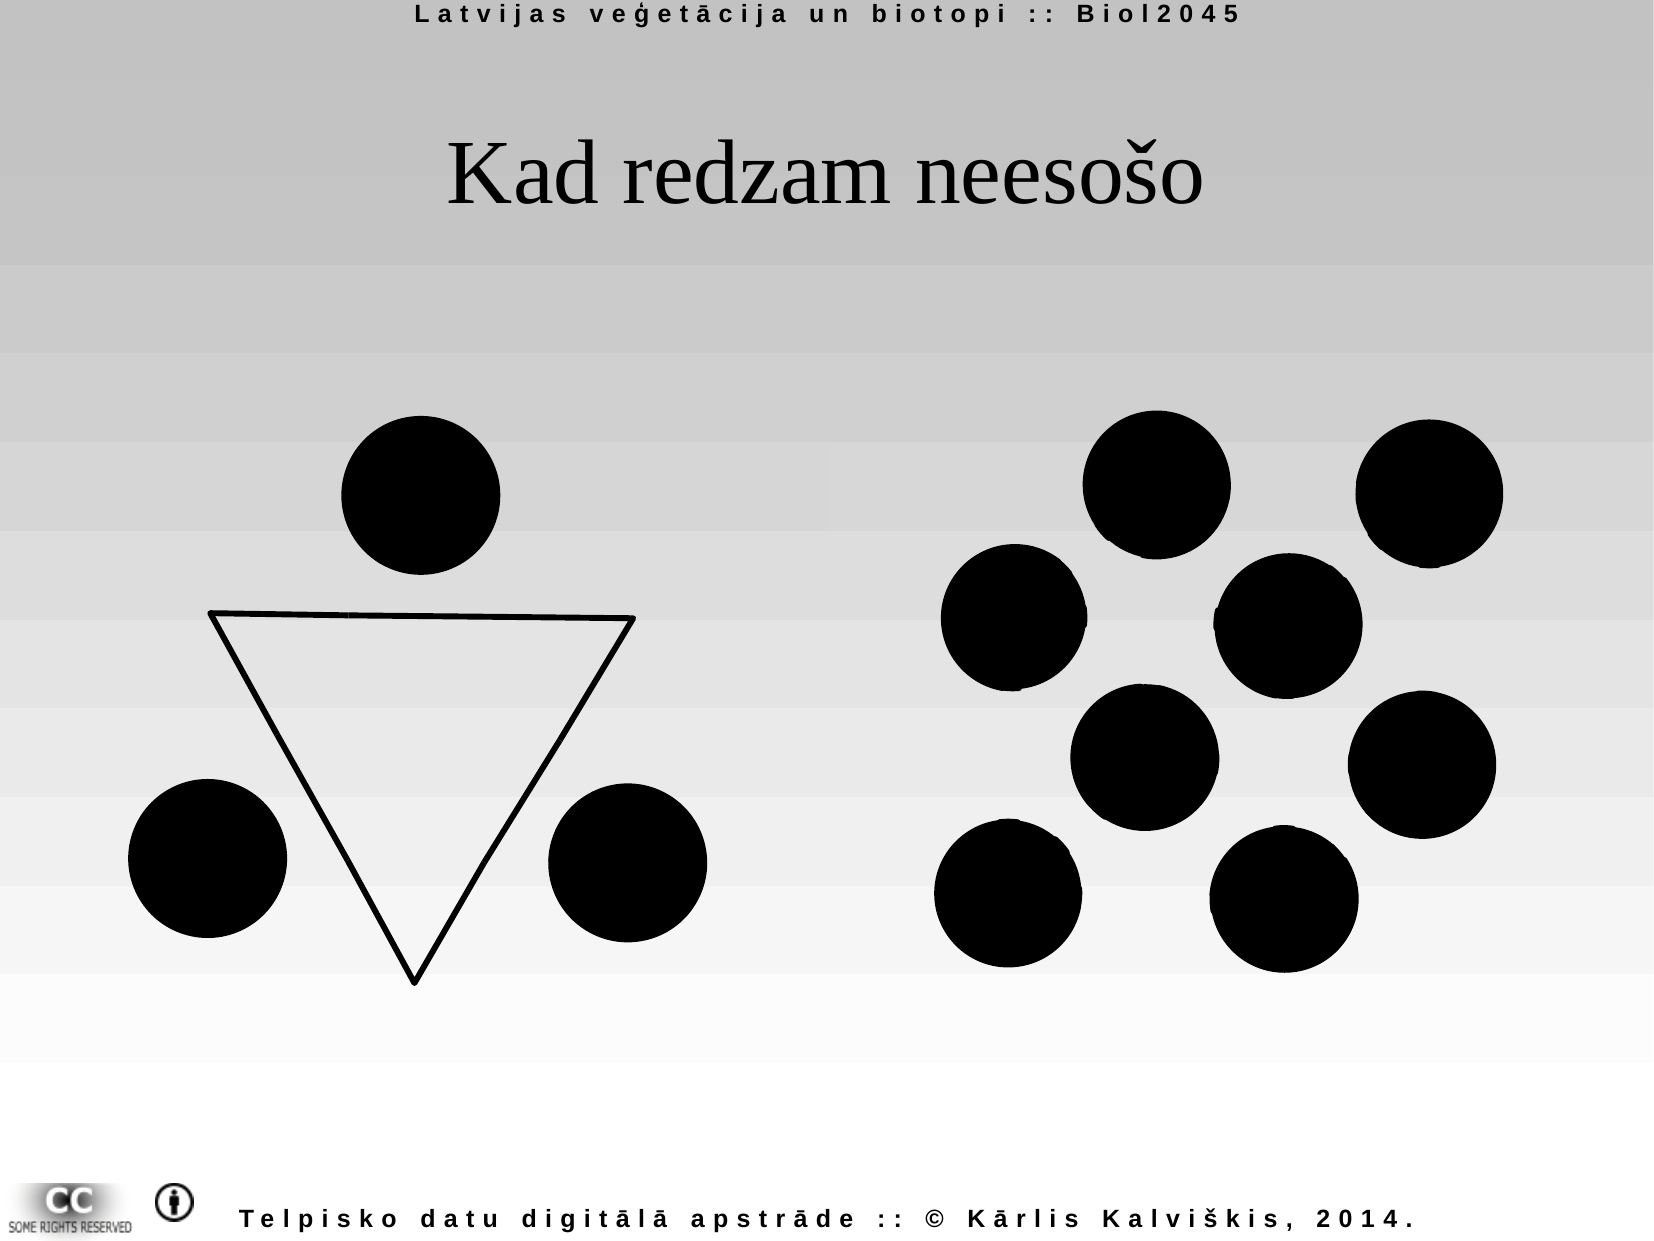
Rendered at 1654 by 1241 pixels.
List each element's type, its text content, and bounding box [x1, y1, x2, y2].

text_box [131, 781, 285, 936]
text_box [1085, 413, 1228, 557]
text_box [943, 547, 1085, 689]
text_box [937, 821, 1080, 965]
text_box [344, 418, 498, 572]
title Kad redzam neesošo [29, 49, 1625, 296]
text_box [1216, 556, 1360, 697]
text_box [1350, 693, 1494, 836]
text_box [1073, 686, 1217, 829]
text_box [1212, 828, 1356, 970]
picture [0, 0, 1654, 1241]
text_box [551, 786, 705, 940]
text_box [1358, 422, 1501, 566]
